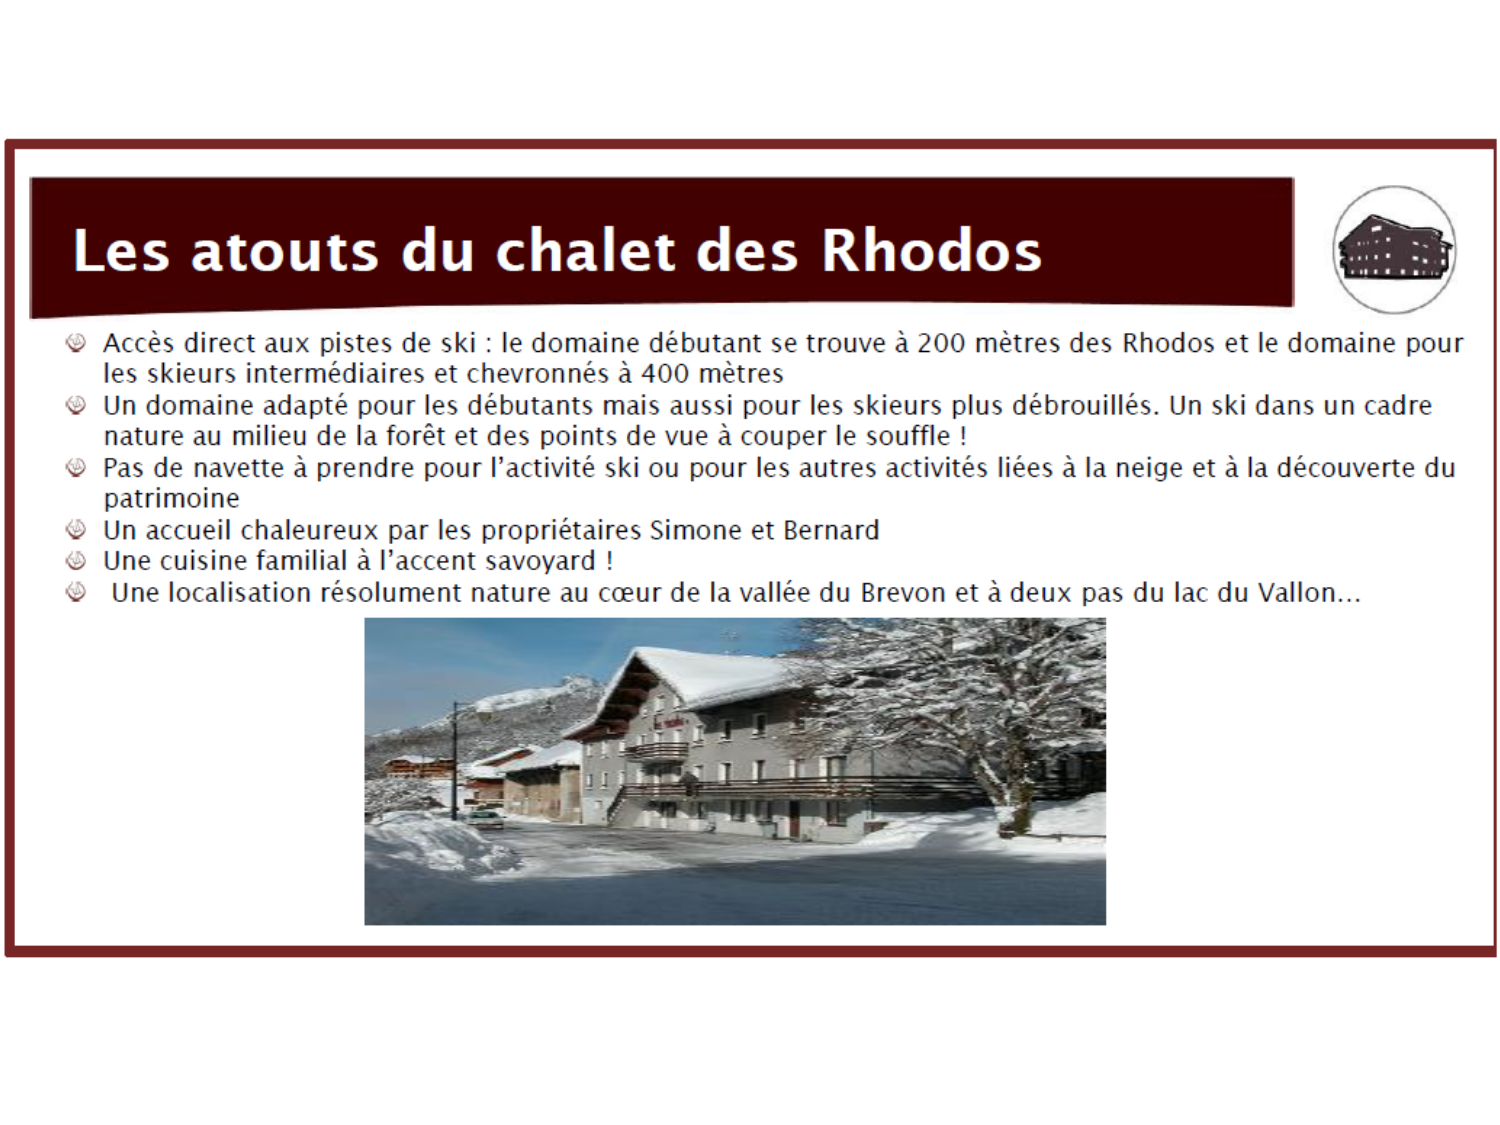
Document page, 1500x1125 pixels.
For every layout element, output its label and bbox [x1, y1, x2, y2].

picture [0, 137, 1497, 960]
